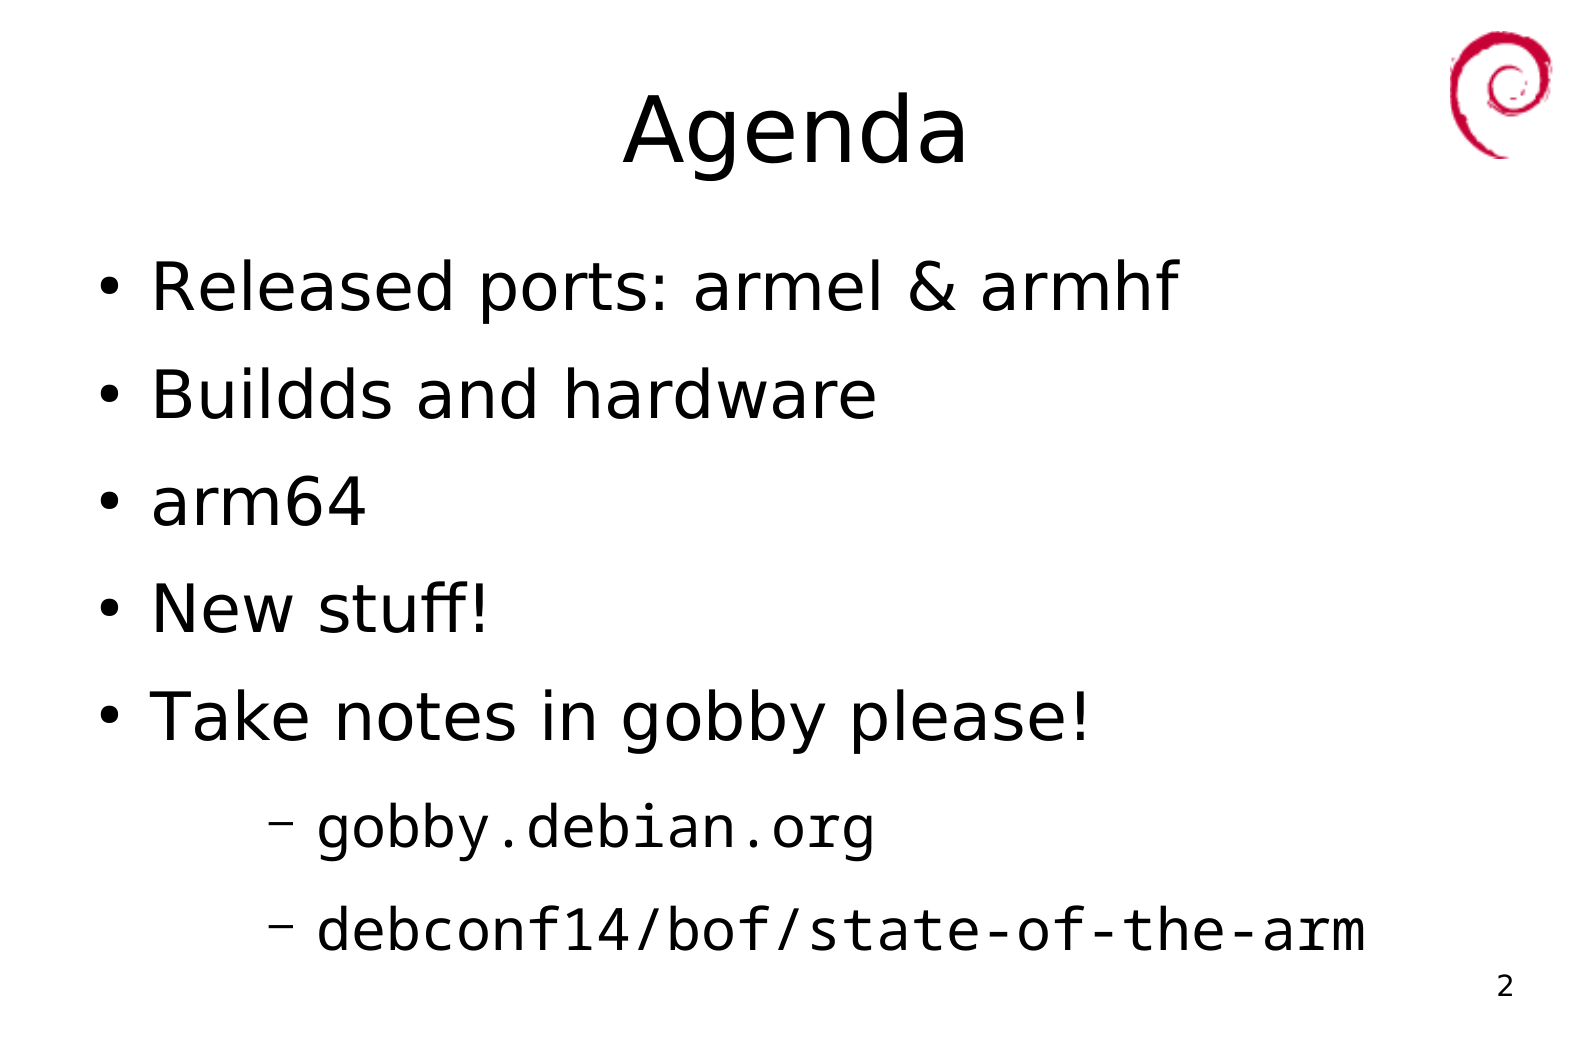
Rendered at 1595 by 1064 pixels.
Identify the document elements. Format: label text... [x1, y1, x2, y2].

list Released ports: armel & armhf Buildds and hardware arm64 New stuff! Take notes in gobby please! gobby.debian.org debconf14/bof/state-of-the-arm [79, 248, 1515, 945]
title Agenda [79, 49, 1515, 213]
picture [1450, 31, 1555, 159]
